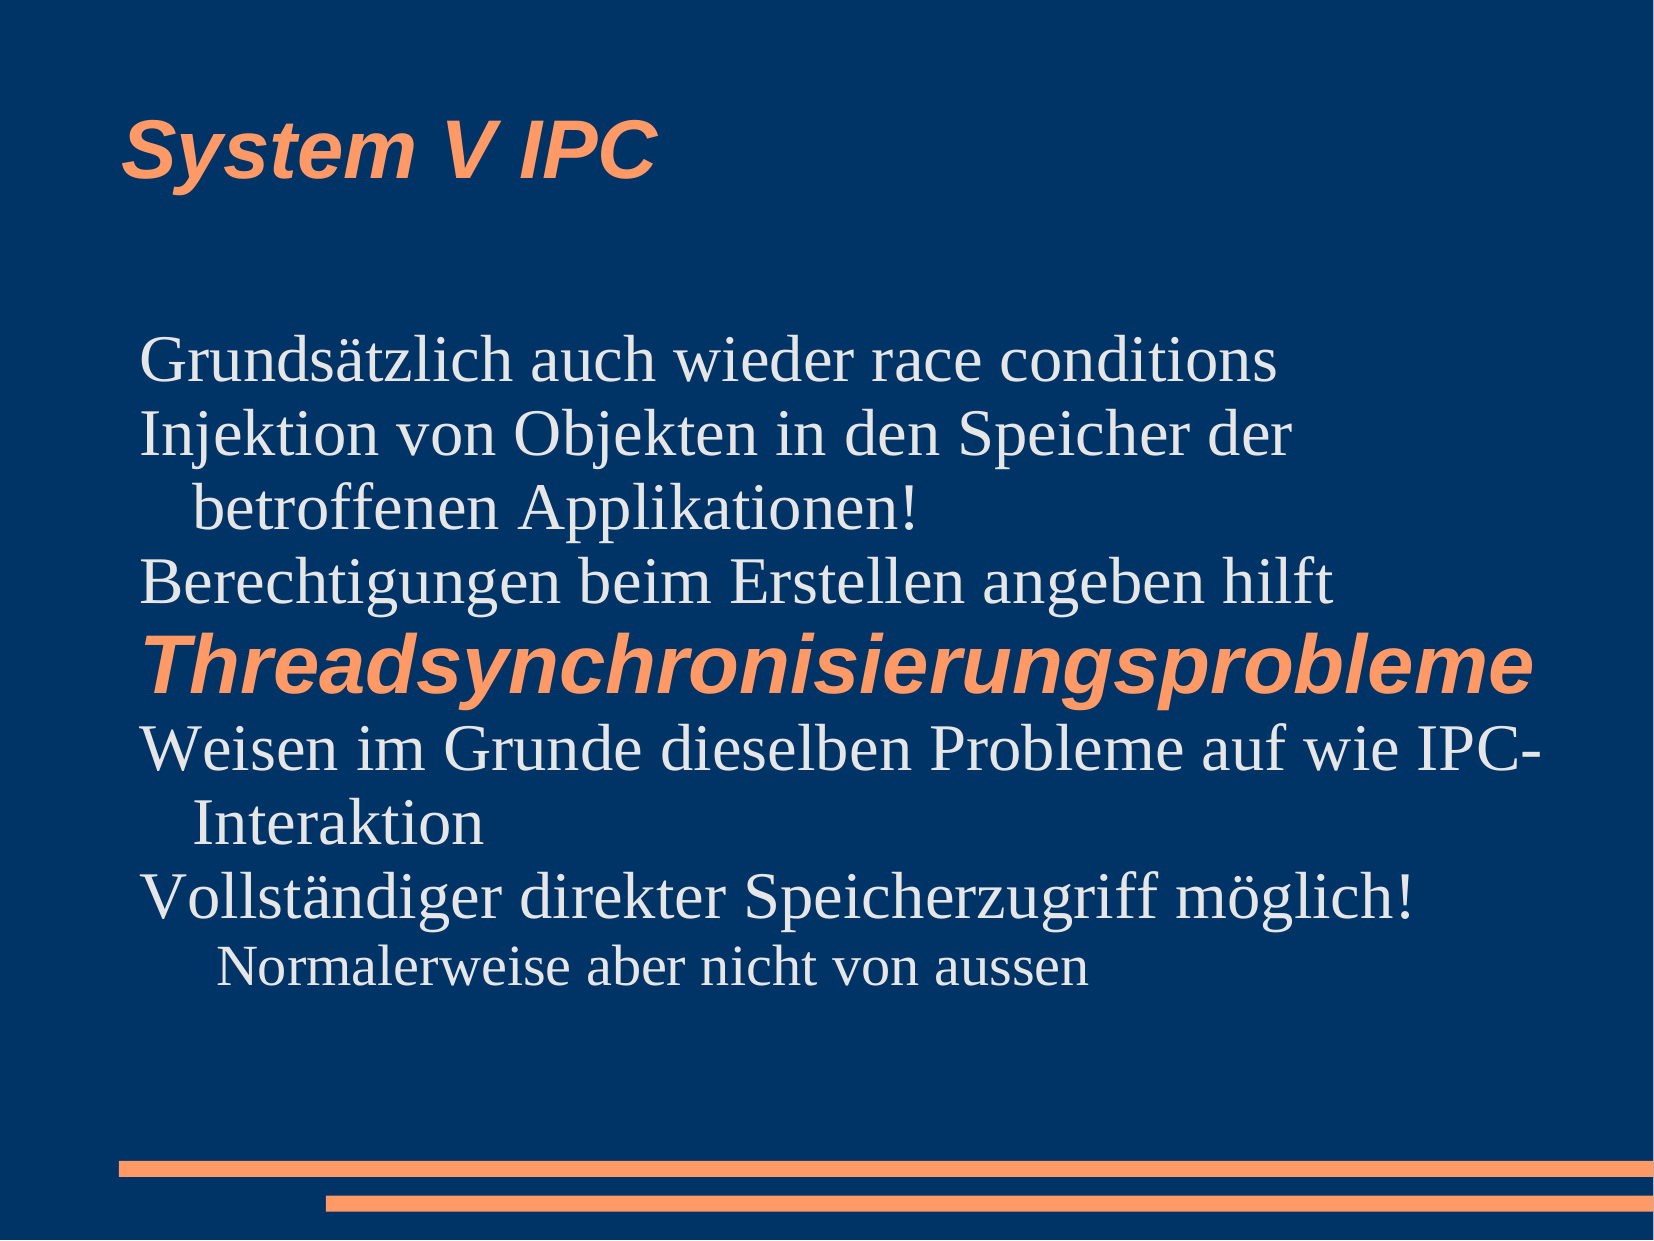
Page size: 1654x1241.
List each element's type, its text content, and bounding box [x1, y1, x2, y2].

title System V IPC [121, 53, 1534, 247]
list Grundsätzlich auch wieder race conditions Injektion von Objekten in den Speicher der betroffenen Applikationen! Berechtigungen beim Erstellen angeben hilft Threadsynchronisierungsprobleme Weisen im Grunde dieselben Probleme auf wie IPC-Interaktion Vollständiger direkter Speicherzugriff möglich! Normalerweise aber nicht von aussen [121, 322, 1561, 1118]
